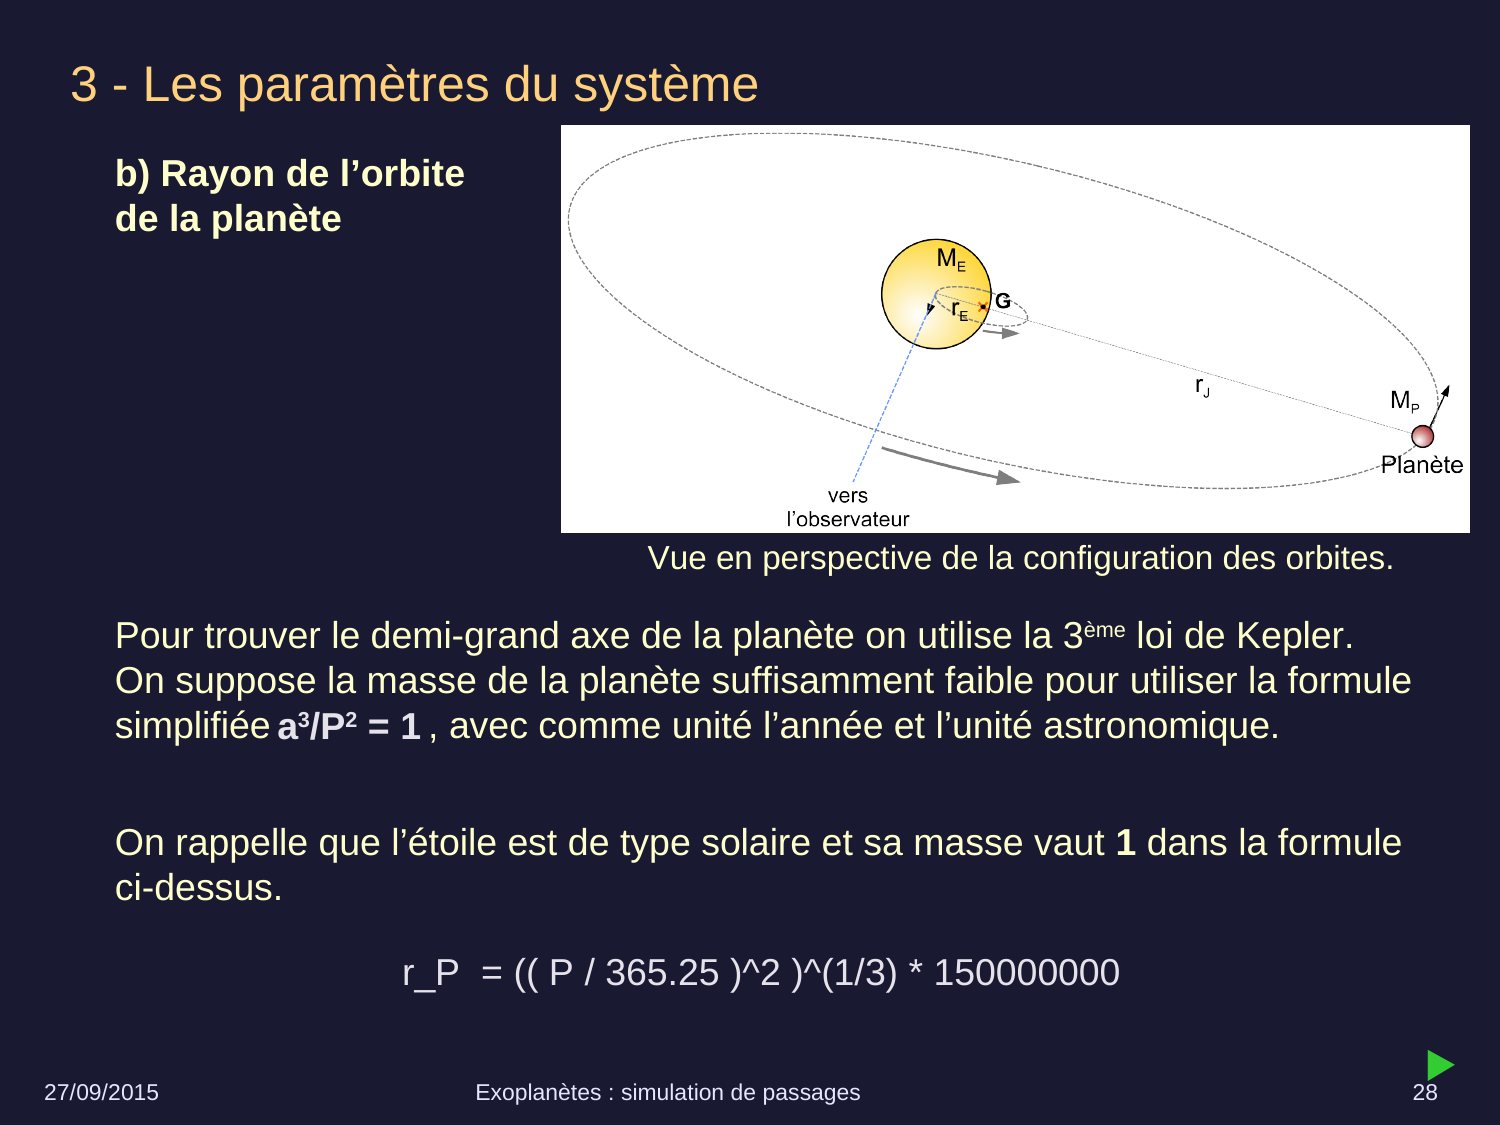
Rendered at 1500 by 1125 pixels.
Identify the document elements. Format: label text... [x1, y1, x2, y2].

text_box  [1409, 1034, 1475, 1096]
text_box r_P = (( P / 365.25 )^2 )^(1/3) * 150000000 [100, 940, 1424, 1002]
text_box Pour trouver le demi-grand axe de la planète on utilise la 3ème loi de Kepler. On suppose la masse de la planète suffisamment faible pour utiliser la formule simplifiée , avec comme unité l’année et l’unité astronomique. [100, 603, 1459, 754]
text_box b) Rayon de l’orbite de la planète [100, 141, 491, 248]
picture [560, 125, 1470, 534]
text_box 3 - Les paramètres du système [55, 44, 1379, 120]
text_box Vue en perspective de la configuration des orbites. [602, 534, 1442, 584]
text_box On rappelle que l’étoile est de type solaire et sa masse vaut 1 dans la formule ci-dessus. [100, 810, 1424, 917]
text_box a3/P2 = 1 [262, 693, 437, 755]
